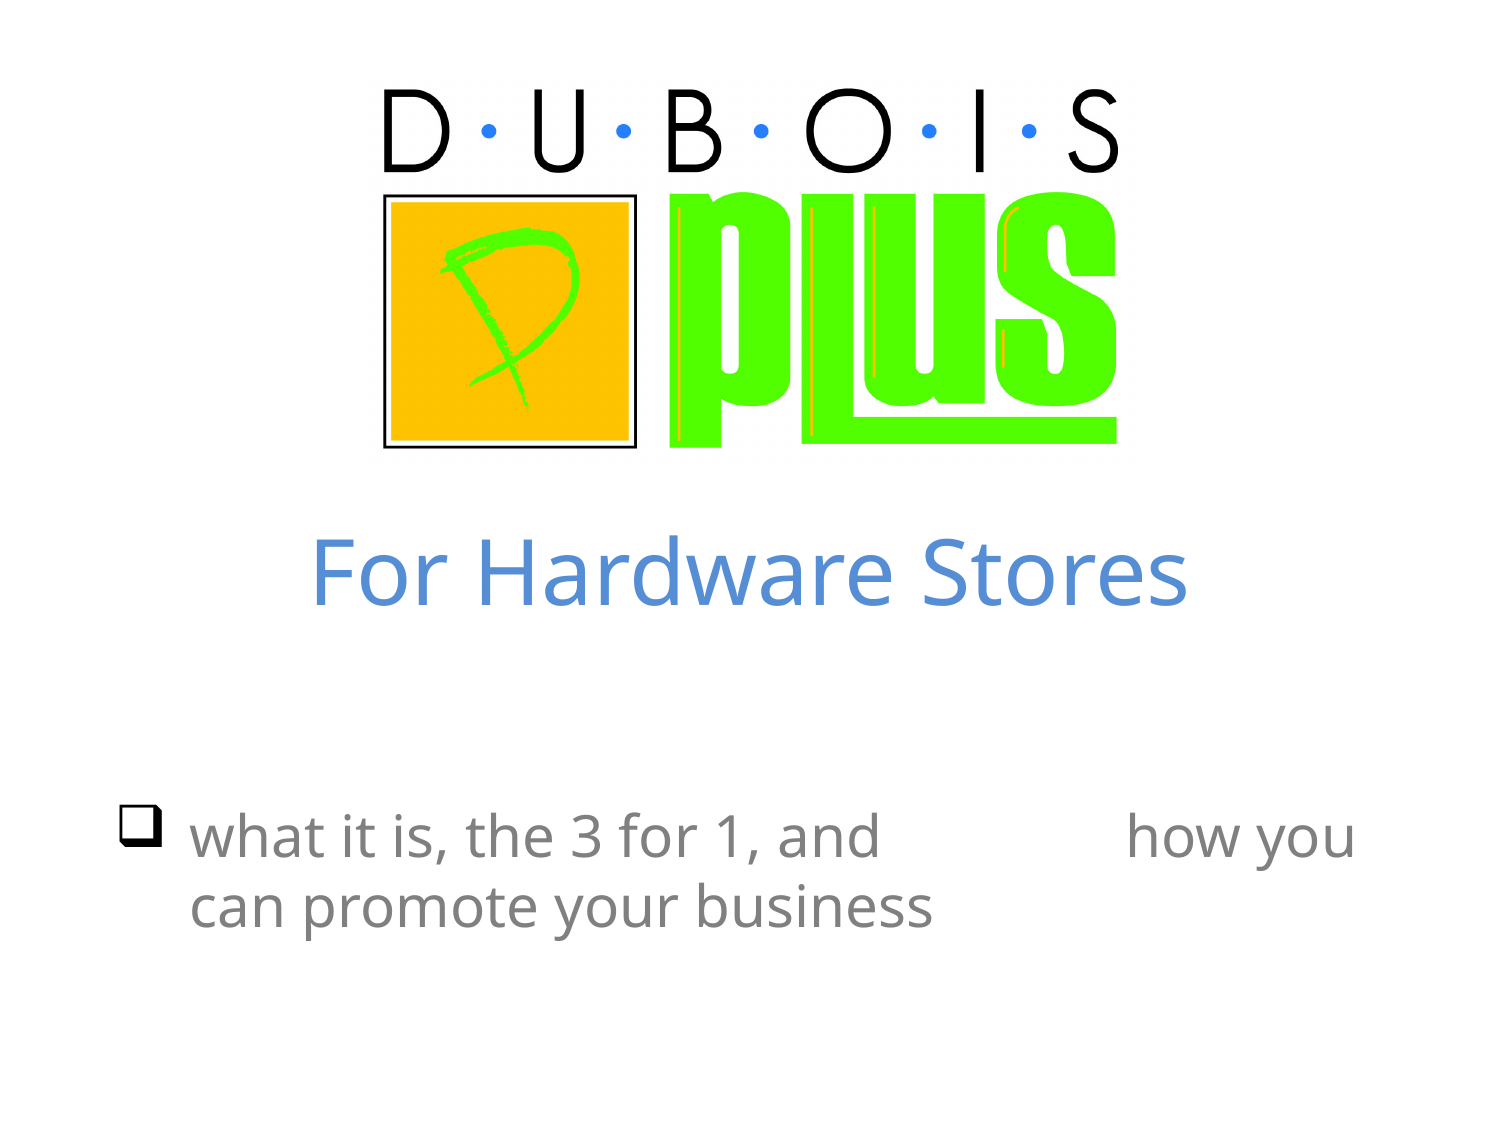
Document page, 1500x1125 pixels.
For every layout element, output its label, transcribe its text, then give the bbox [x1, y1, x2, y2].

text_box what it is, the 3 for 1, and how you can promote your business [99, 774, 1450, 963]
picture [362, 74, 1138, 463]
title For Hardware Stores [75, 474, 1425, 663]
